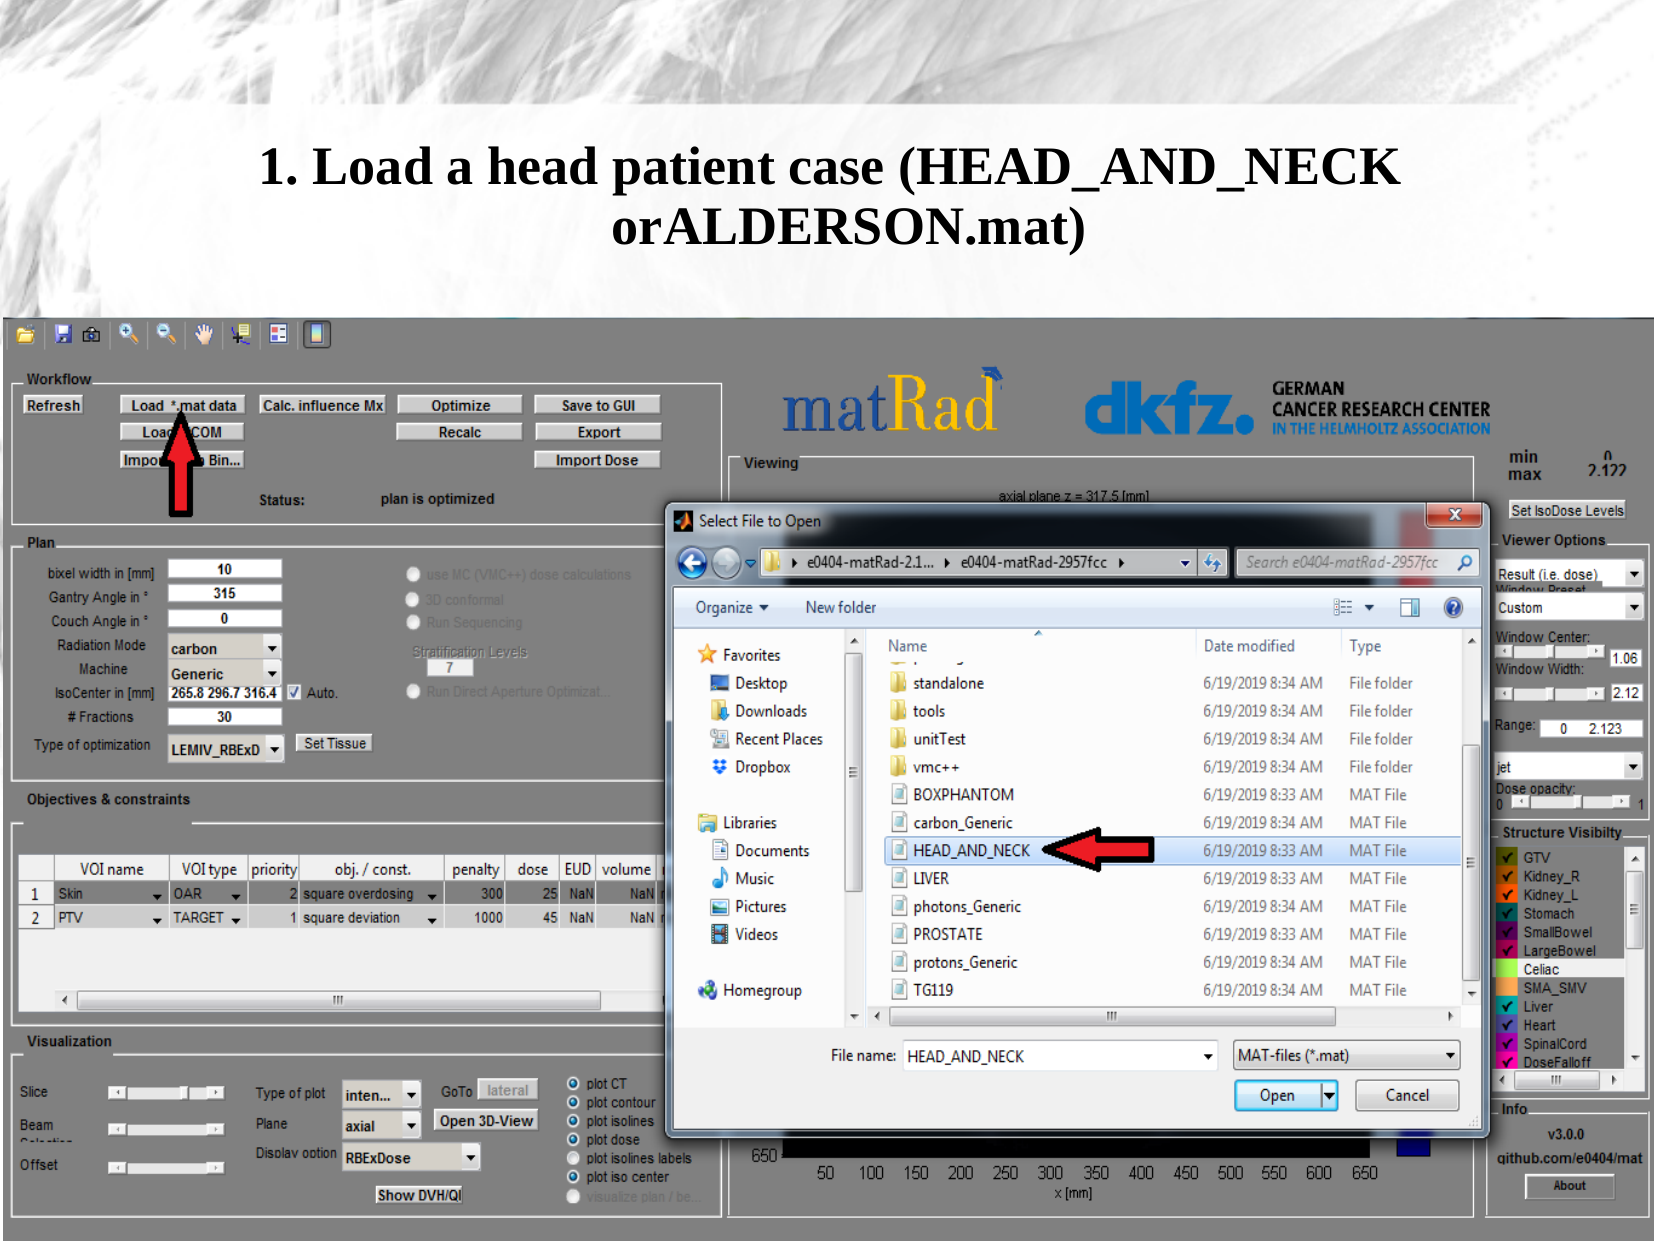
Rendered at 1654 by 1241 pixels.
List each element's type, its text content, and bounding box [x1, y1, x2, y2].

picture [0, 0, 1654, 1241]
title 1. Load a head patient case (HEAD_AND_NECK orALDERSON.mat) [118, 112, 1506, 281]
